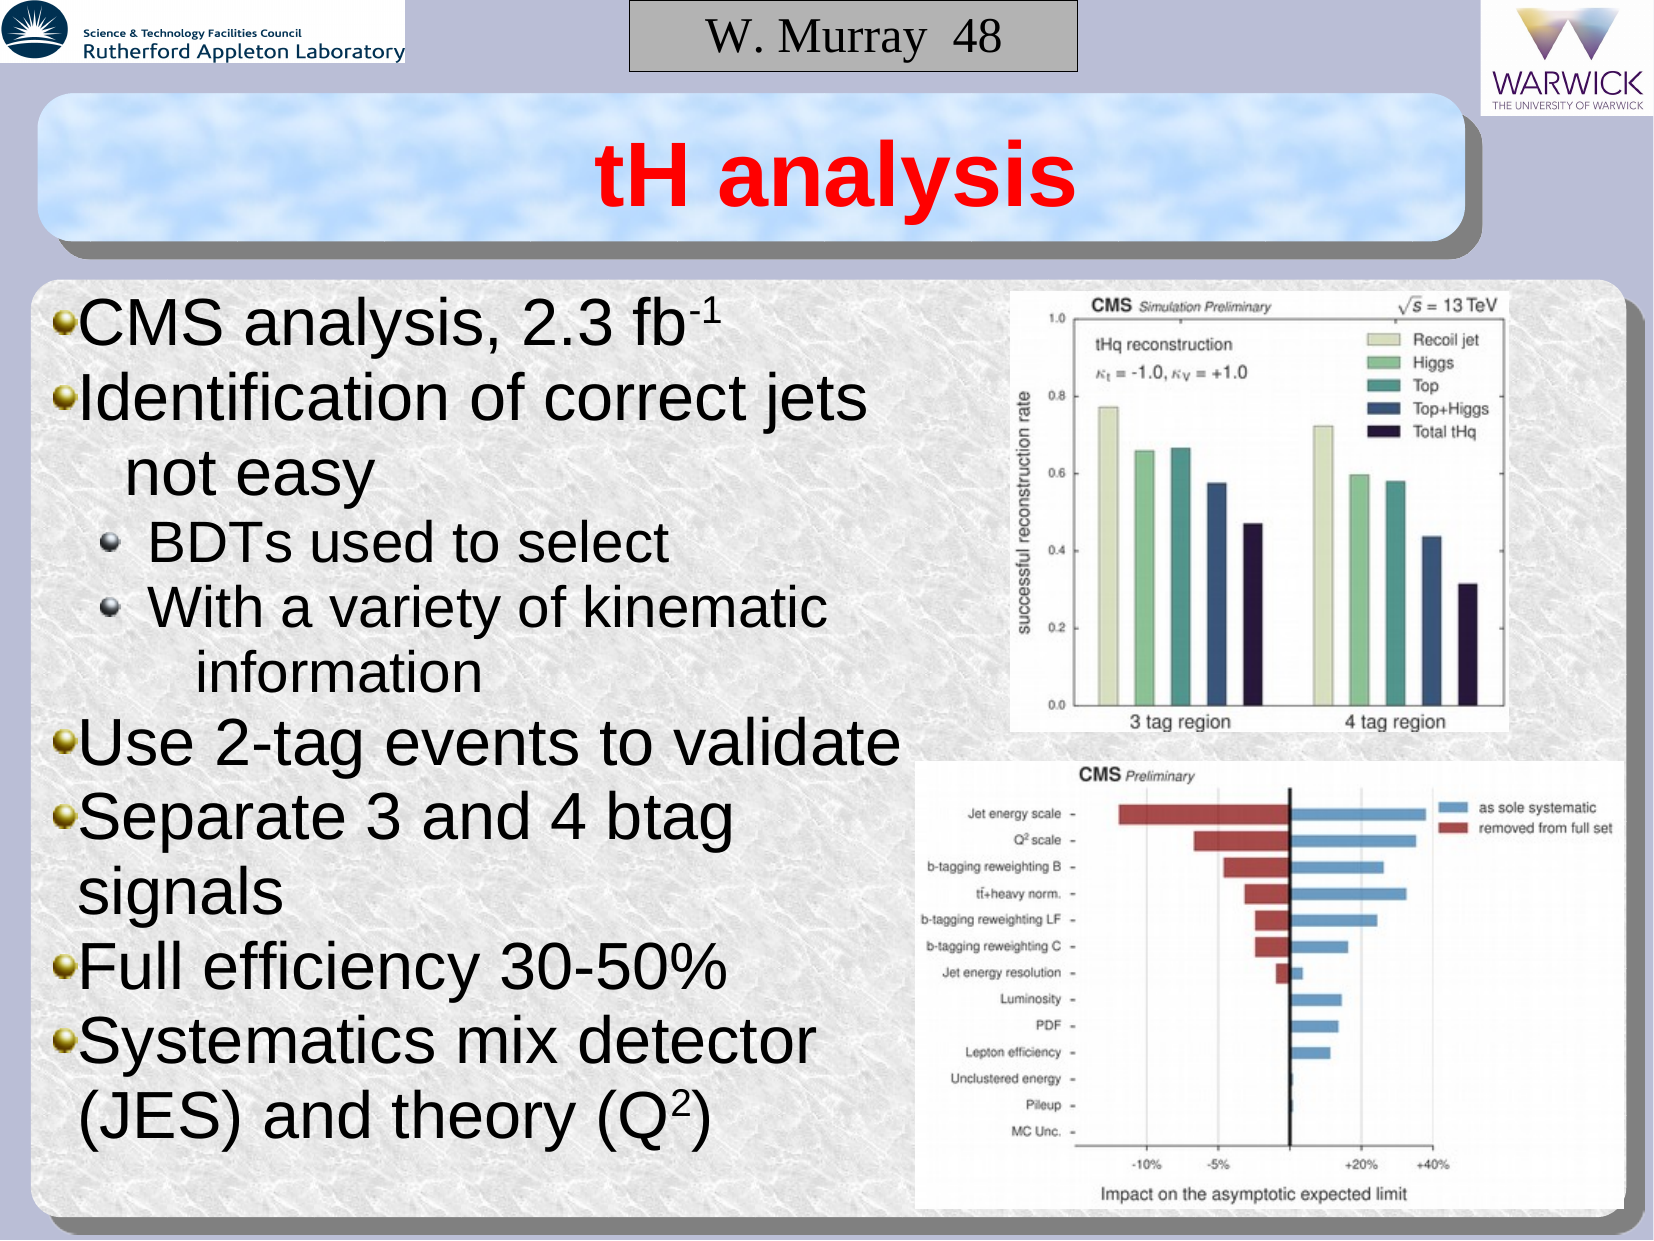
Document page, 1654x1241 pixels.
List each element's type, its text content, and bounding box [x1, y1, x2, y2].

list CMS analysis, 2.3 fb-1 Identification of correct jets not easy BDTs used to select With a variety of kinematic information Use 2-tag events to validate Separate 3 and 4 btag signals Full efficiency 30-50% Systematics mix detector (JES) and theory (Q2) [53, 285, 975, 1193]
picture [30, 279, 1627, 1218]
picture [0, 0, 405, 63]
title tH analysis [90, 101, 1584, 249]
picture [37, 93, 1452, 242]
picture [1480, 0, 1654, 116]
